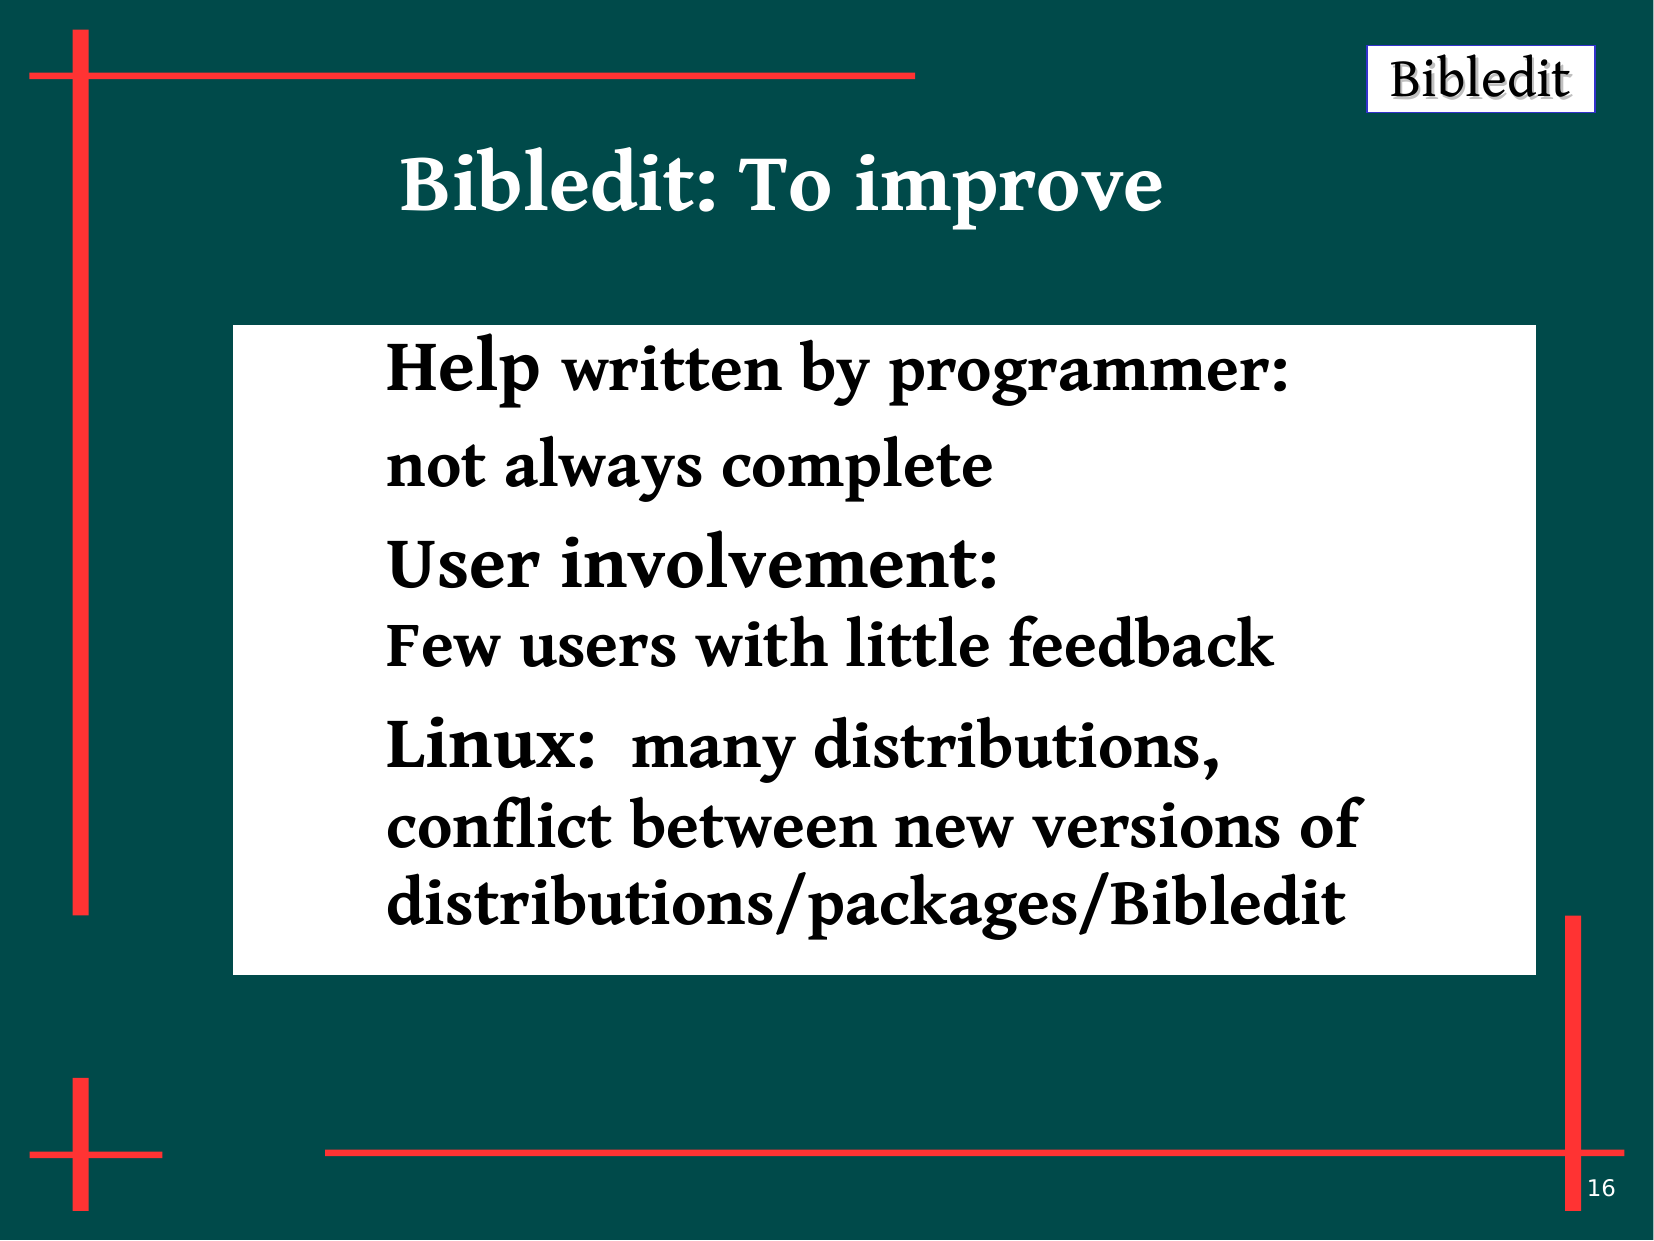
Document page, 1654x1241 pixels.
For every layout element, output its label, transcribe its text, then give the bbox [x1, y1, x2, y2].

text_box Bibledit [1367, 45, 1595, 113]
picture [233, 325, 1536, 975]
text_box Help written by programmer: not always complete User involvement: Few users with little feedback Linux: many distributions, conflict between new versions of distributions/packages/Bibledit [371, 316, 1392, 952]
title Bibledit: To improve [273, 82, 1294, 290]
